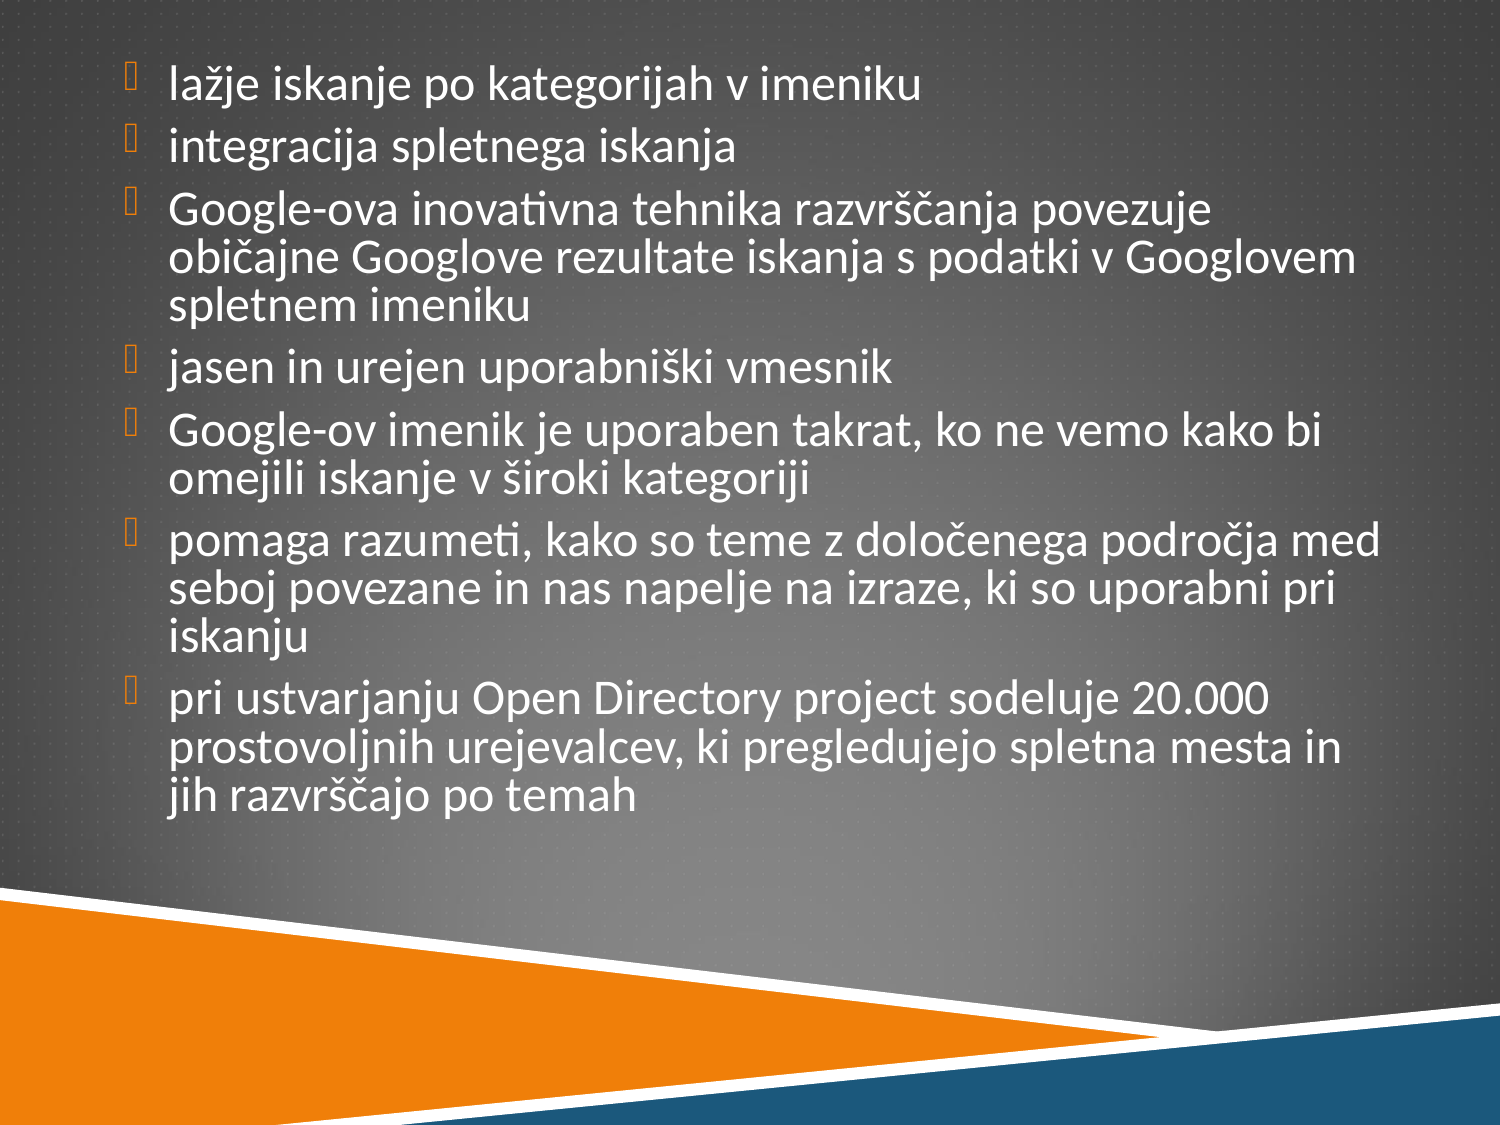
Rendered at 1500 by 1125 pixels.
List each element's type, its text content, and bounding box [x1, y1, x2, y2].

list lažje iskanje po kategorijah v imeniku integracija spletnega iskanja Google-ova inovativna tehnika razvrščanja povezuje običajne Googlove rezultate iskanja s podatki v Googlovem spletnem imeniku jasen in urejen uporabniški vmesnik Google-ov imenik je uporaben takrat, ko ne vemo kako bi omejili iskanje v široki kategoriji pomaga razumeti, kako so teme z določenega področja med seboj povezane in nas napelje na izraze, ki so uporabni pri iskanju pri ustvarjanju Open Directory project sodeluje 20.000 prostovoljnih urejevalcev, ki pregledujejo spletna mesta in jih razvrščajo po temah [112, 54, 1388, 876]
picture [0, 0, 1500, 1031]
